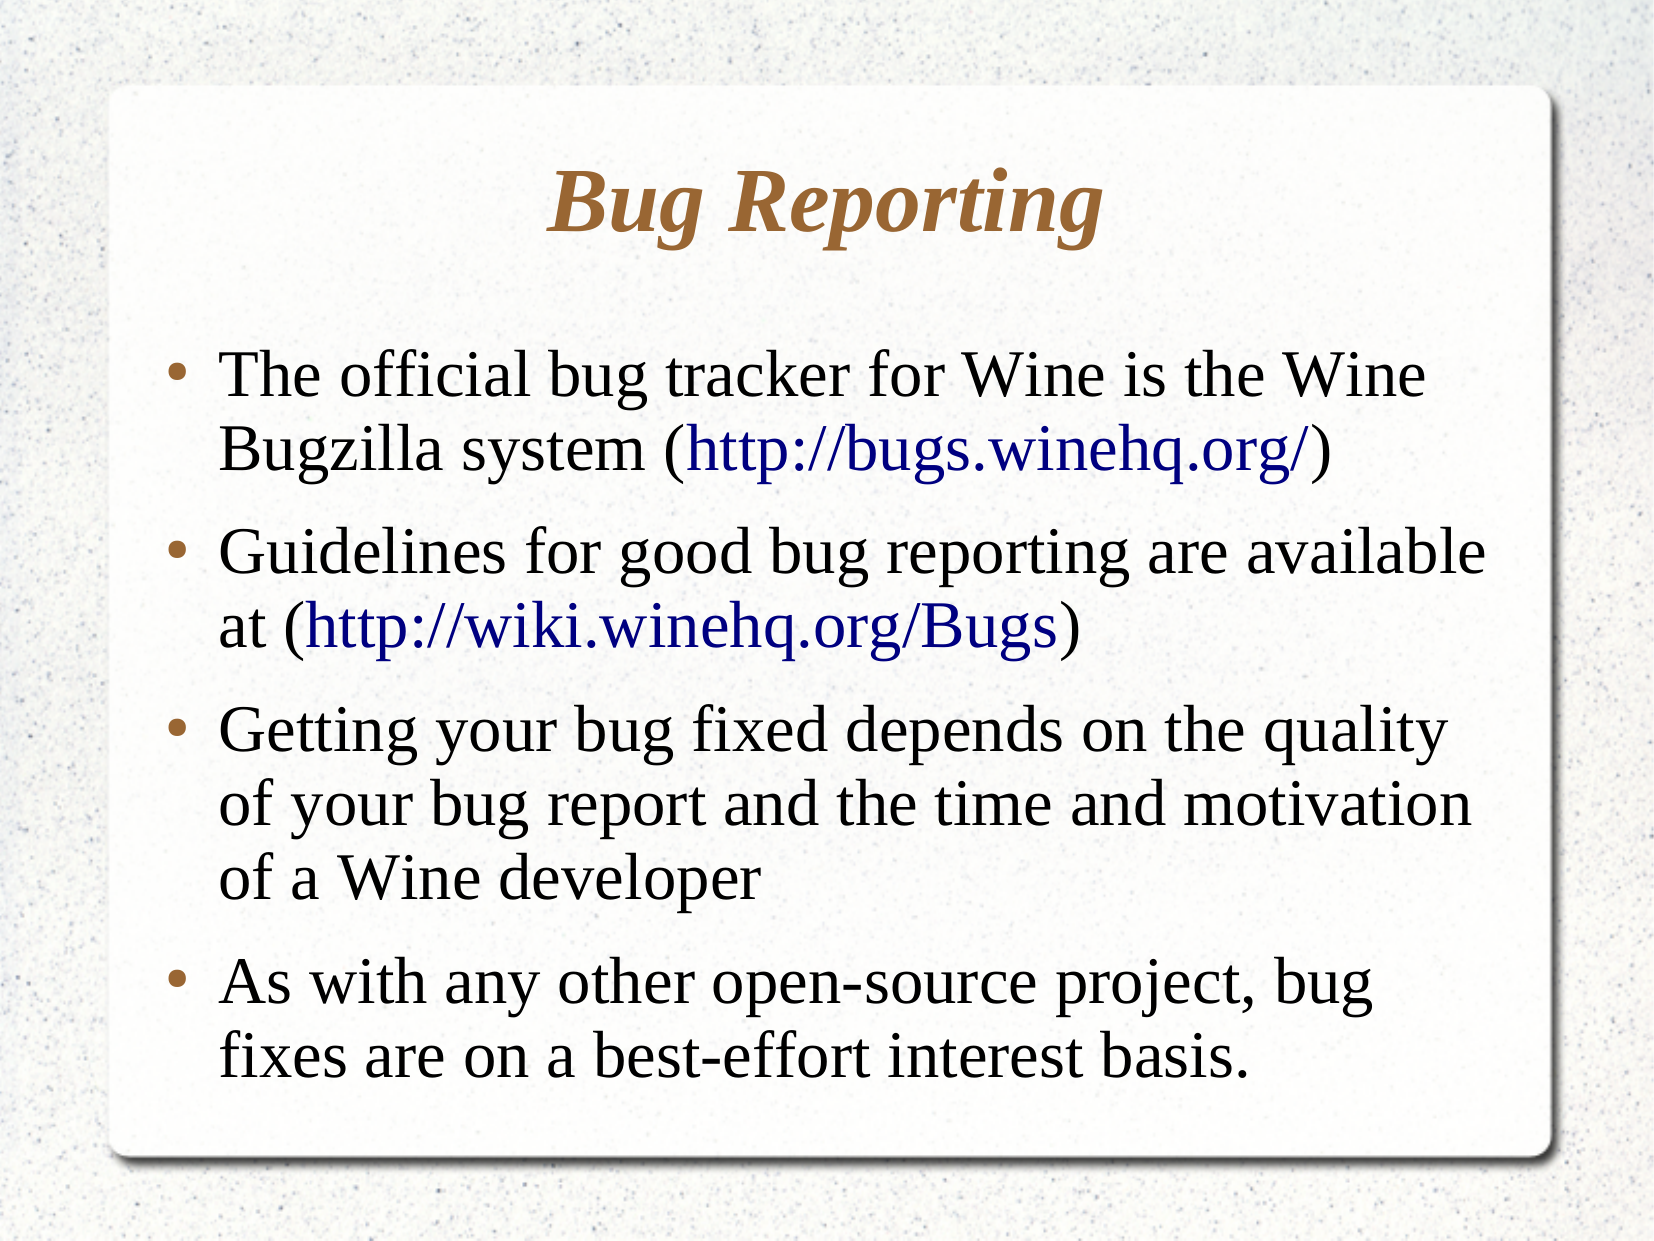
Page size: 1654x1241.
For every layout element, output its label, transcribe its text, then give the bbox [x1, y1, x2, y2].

title Bug Reporting [118, 104, 1536, 297]
picture [0, 0, 1654, 1241]
list The official bug tracker for Wine is the Wine Bugzilla system (http://bugs.winehq.org/) Guidelines for good bug reporting are available at (http://wiki.winehq.org/Bugs) Getting your bug fixed depends on the quality of your bug report and the time and motivation of a Wine developer As with any other open-source project, bug fixes are on a best-effort interest basis. [147, 336, 1506, 1092]
